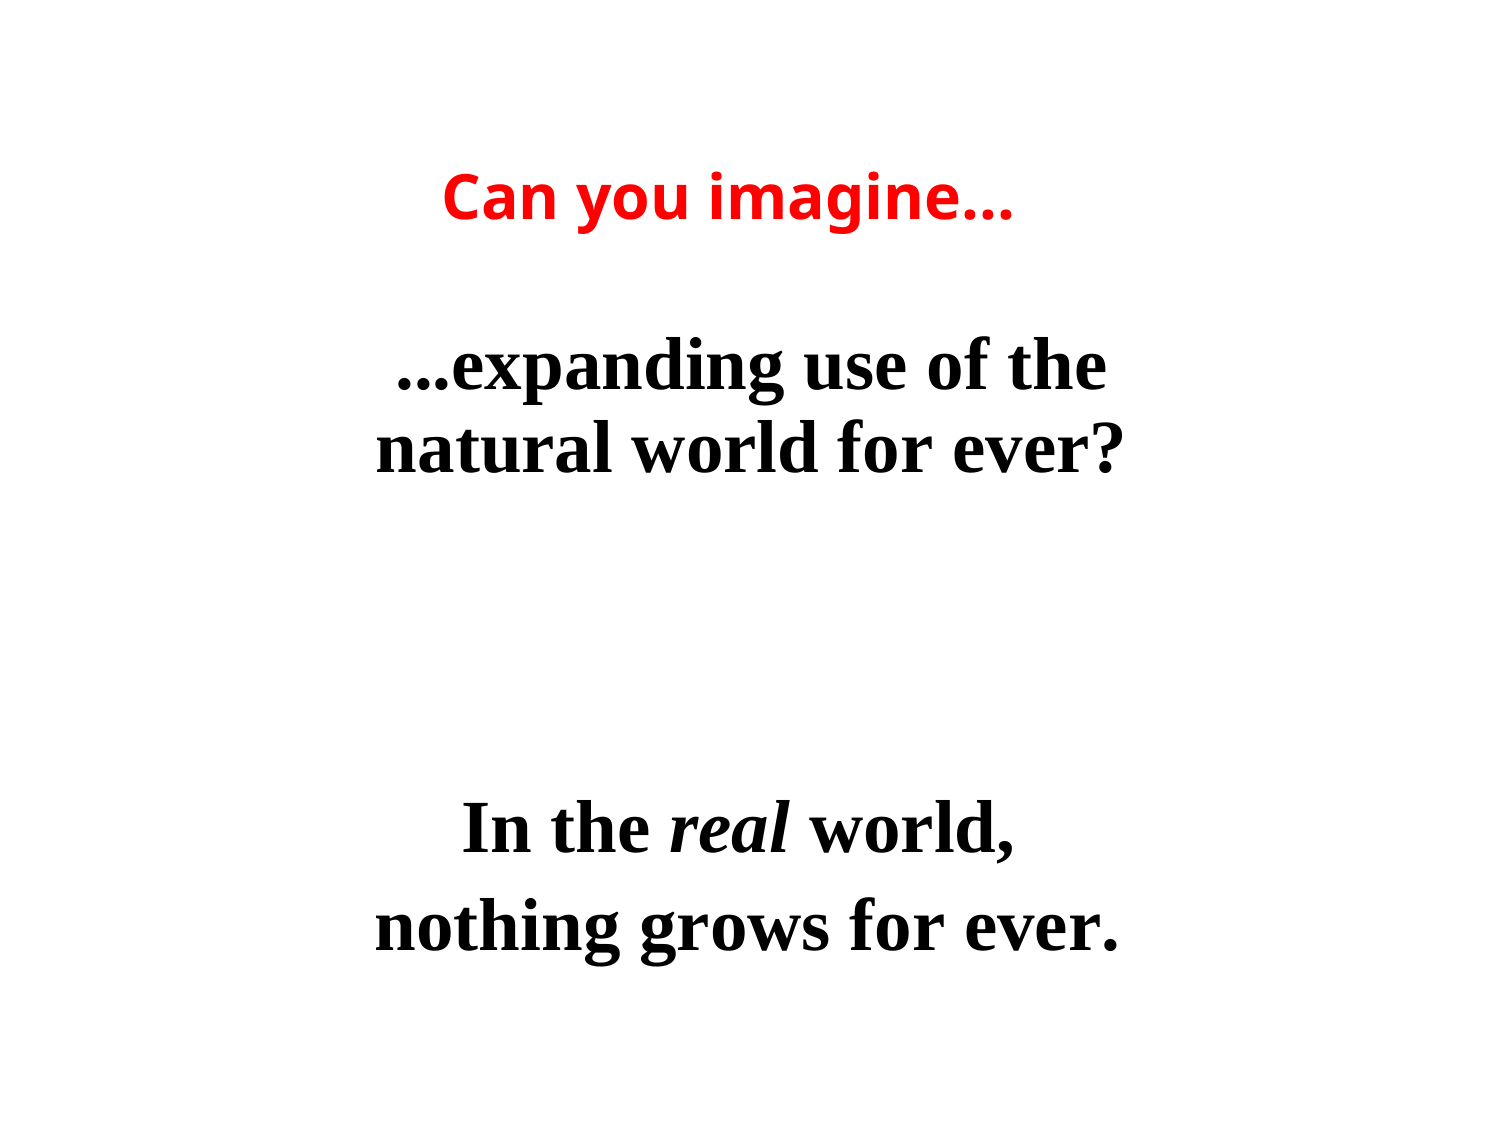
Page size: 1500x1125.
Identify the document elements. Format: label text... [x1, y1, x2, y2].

text_box Can you imagine... [206, 99, 1251, 288]
text_box In the real world, nothing grows for ever. [360, 778, 1136, 976]
text_box ...expanding use of the natural world for ever? [273, 314, 1230, 541]
